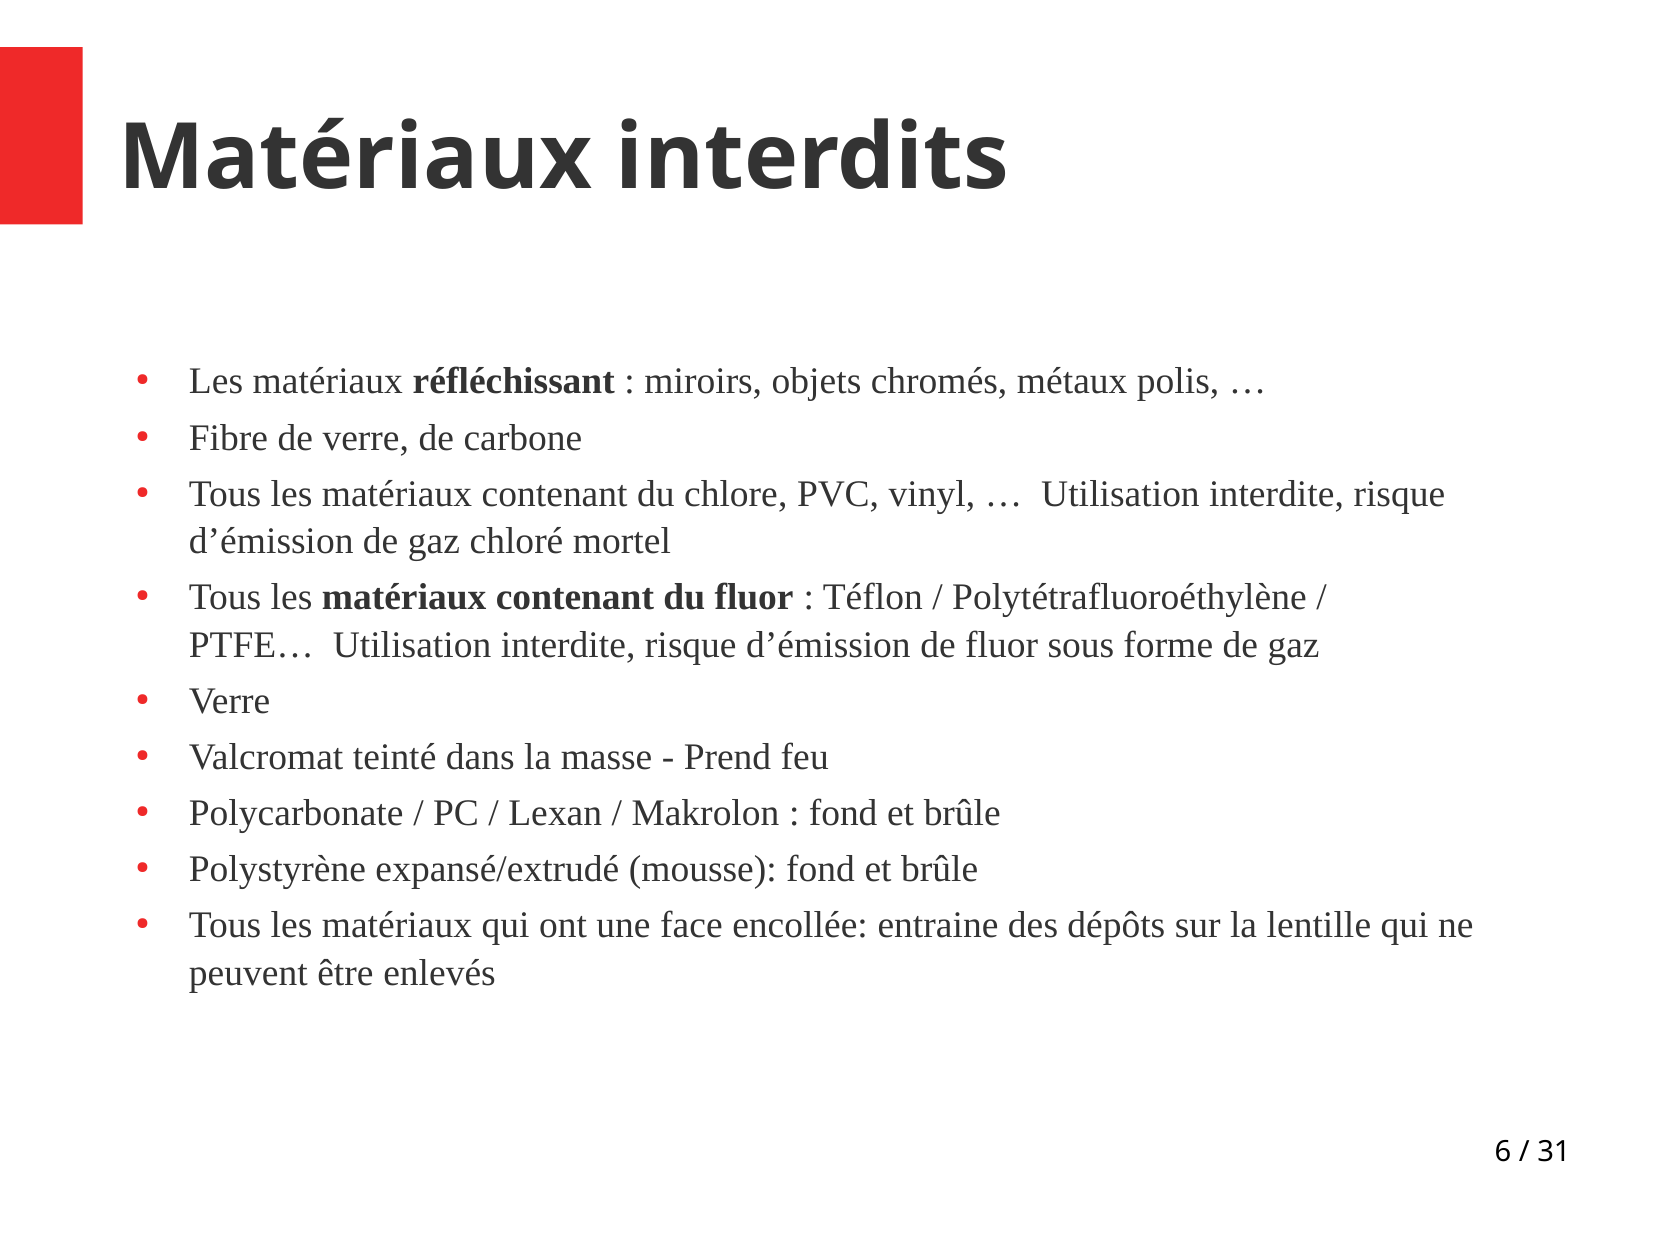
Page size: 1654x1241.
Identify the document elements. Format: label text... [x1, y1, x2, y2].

title Matériaux interdits [118, 49, 1571, 257]
list Les matériaux réfléchissant : miroirs, objets chromés, métaux polis, … Fibre de verre, de carbone Tous les matériaux contenant du chlore, PVC, vinyl, … Utilisation interdite, risque d’émission de gaz chloré mortel Tous les matériaux contenant du fluor : Téflon / Polytétrafluoroéthylène / PTFE… Utilisation interdite, risque d’émission de fluor sous forme de gaz Verre Valcromat teinté dans la masse - Prend feu Polycarbonate / PC / Lexan / Makrolon : fond et brûle Polystyrène expansé/extrudé (mousse): fond et brûle Tous les matériaux qui ont une face encollée: entraine des dépôts sur la lentille qui ne peuvent être enlevés [118, 354, 1536, 1074]
